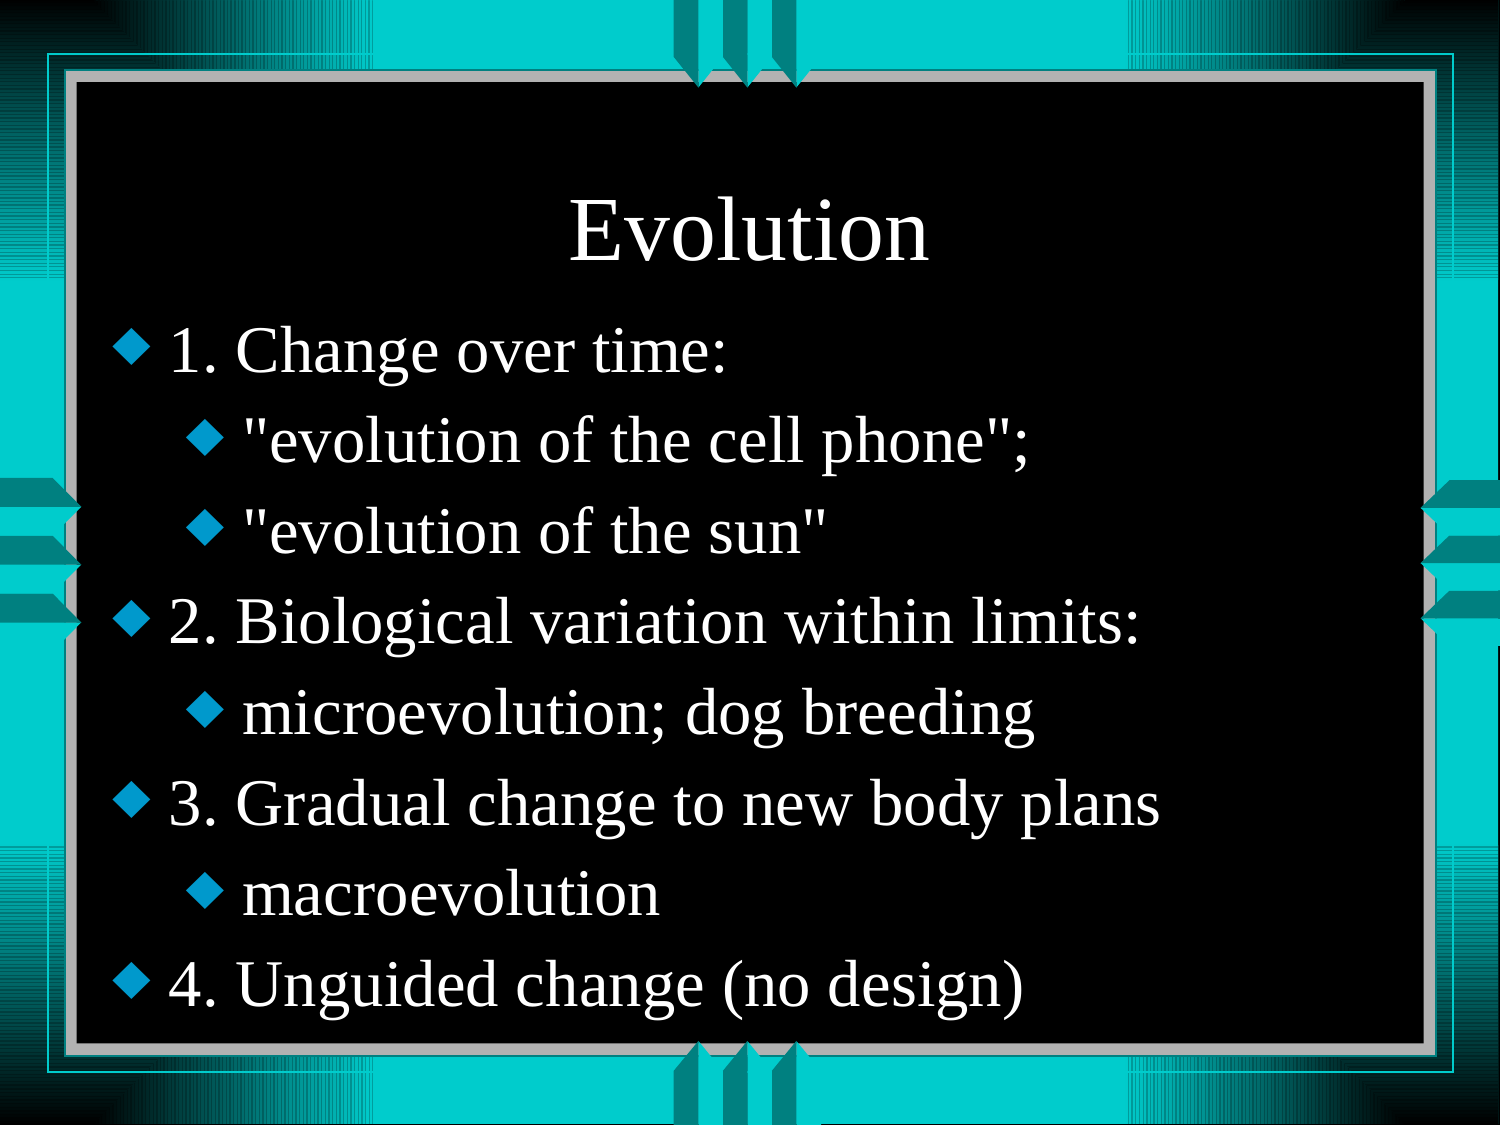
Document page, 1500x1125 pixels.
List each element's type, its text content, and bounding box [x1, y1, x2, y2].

title Evolution [112, 99, 1388, 288]
list 1. Change over time: "evolution of the cell phone"; "evolution of the sun" 2. Biological variation within limits: microevolution; dog breeding 3. Gradual change to new body plans macroevolution 4. Unguided change (no design) [112, 312, 1388, 1022]
